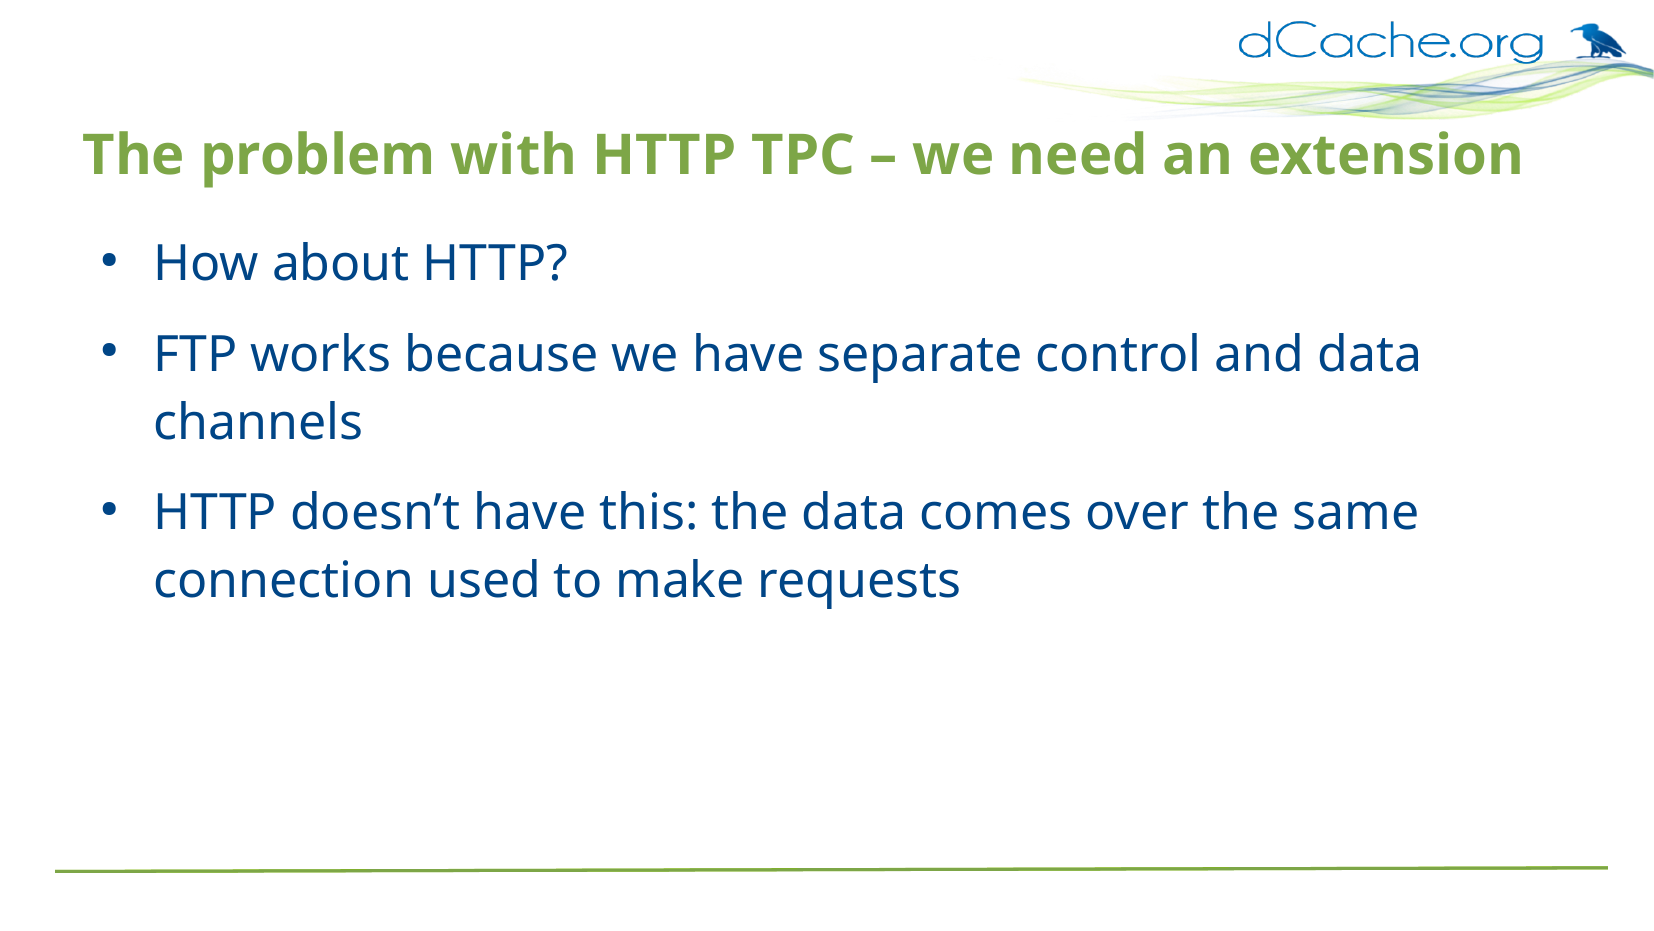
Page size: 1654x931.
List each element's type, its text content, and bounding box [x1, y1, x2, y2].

picture [956, 12, 1654, 127]
list How about HTTP? FTP works because we have separate control and data channels HTTP doesn’t have this: the data comes over the same connection used to make requests [82, 227, 1571, 767]
title The problem with HTTP TPC – we need an extension [82, 116, 1605, 189]
